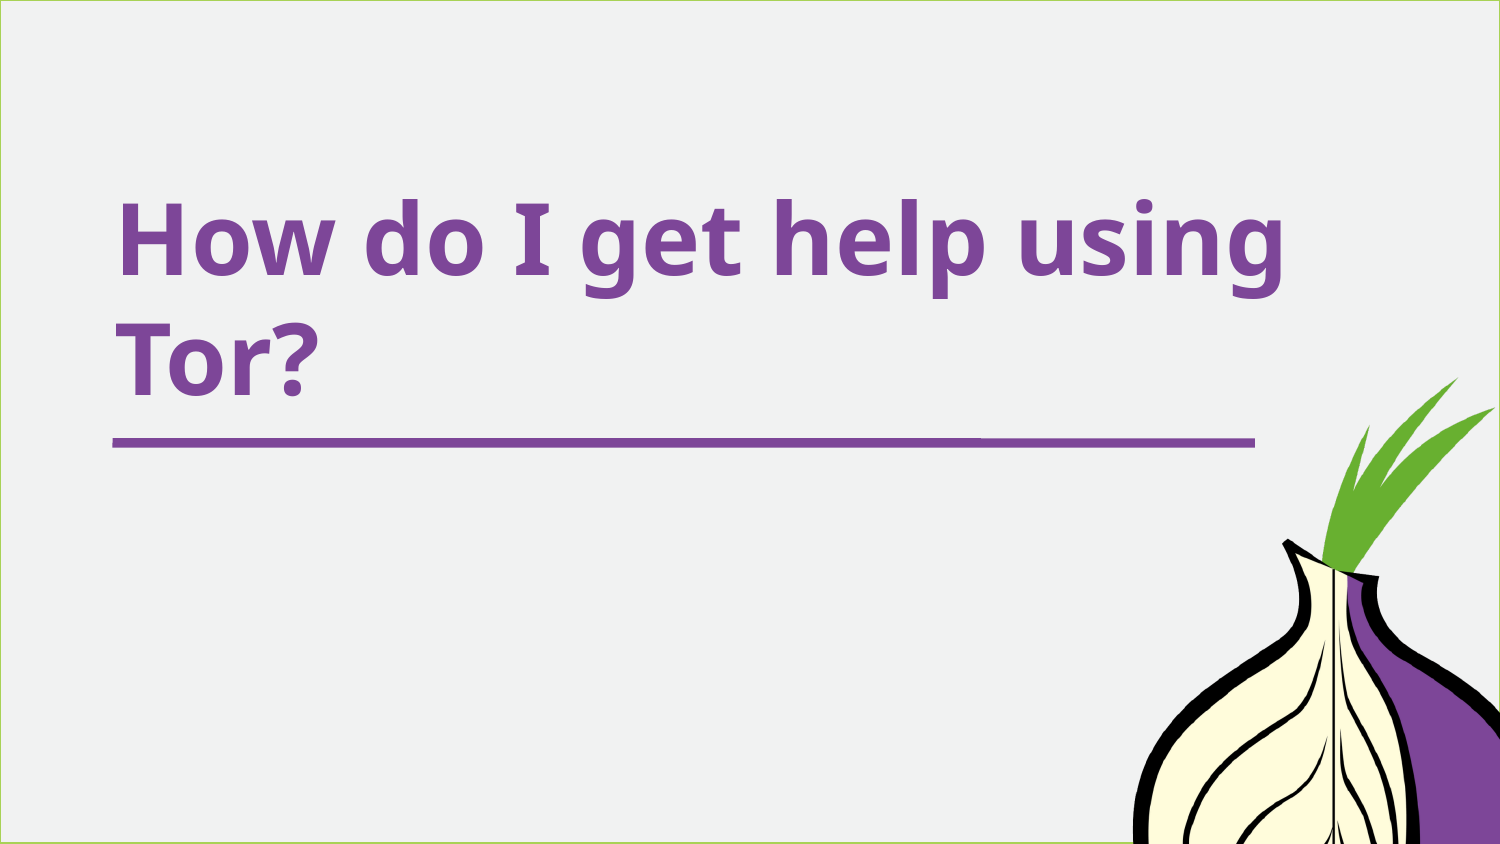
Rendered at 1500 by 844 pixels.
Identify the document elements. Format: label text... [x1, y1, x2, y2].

text_box How do I get help using Tor? [99, 148, 1375, 443]
picture [1122, 377, 1500, 844]
